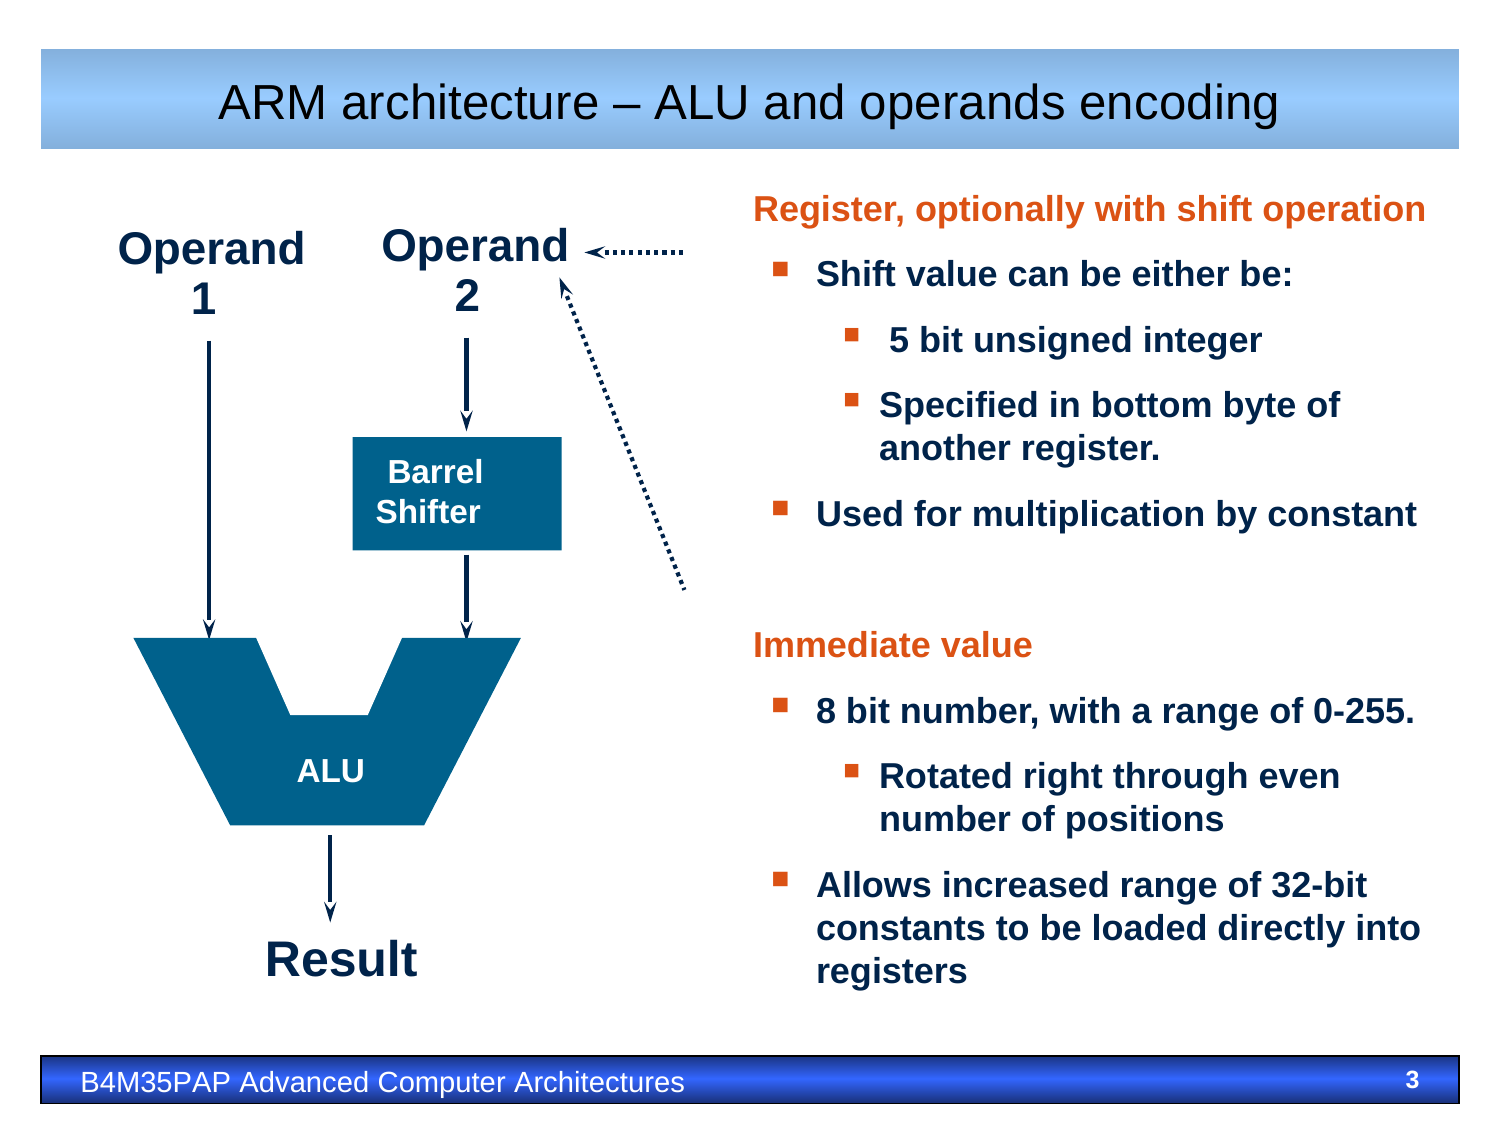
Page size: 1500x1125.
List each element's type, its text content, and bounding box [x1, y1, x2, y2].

text_box Barrel Shifter [360, 439, 556, 540]
text_box [352, 437, 562, 551]
text_box Operand 2 [347, 214, 587, 329]
text_box Operand 1 [84, 217, 323, 332]
text_box [133, 627, 521, 826]
text_box ALU [259, 746, 402, 798]
text_box Register, optionally with shift operation Shift value can be either be: 5 bit unsigned integer Specified in bottom byte of another register. Used for multiplication by constant Immediate value 8 bit number, with a range of 0-255. Rotated right through even number of positions Allows increased range of 32-bit constants to be loaded directly into registers [684, 177, 1460, 1015]
text_box Result [213, 926, 452, 996]
title ARM architecture – ALU and operands encoding [41, 49, 1459, 149]
